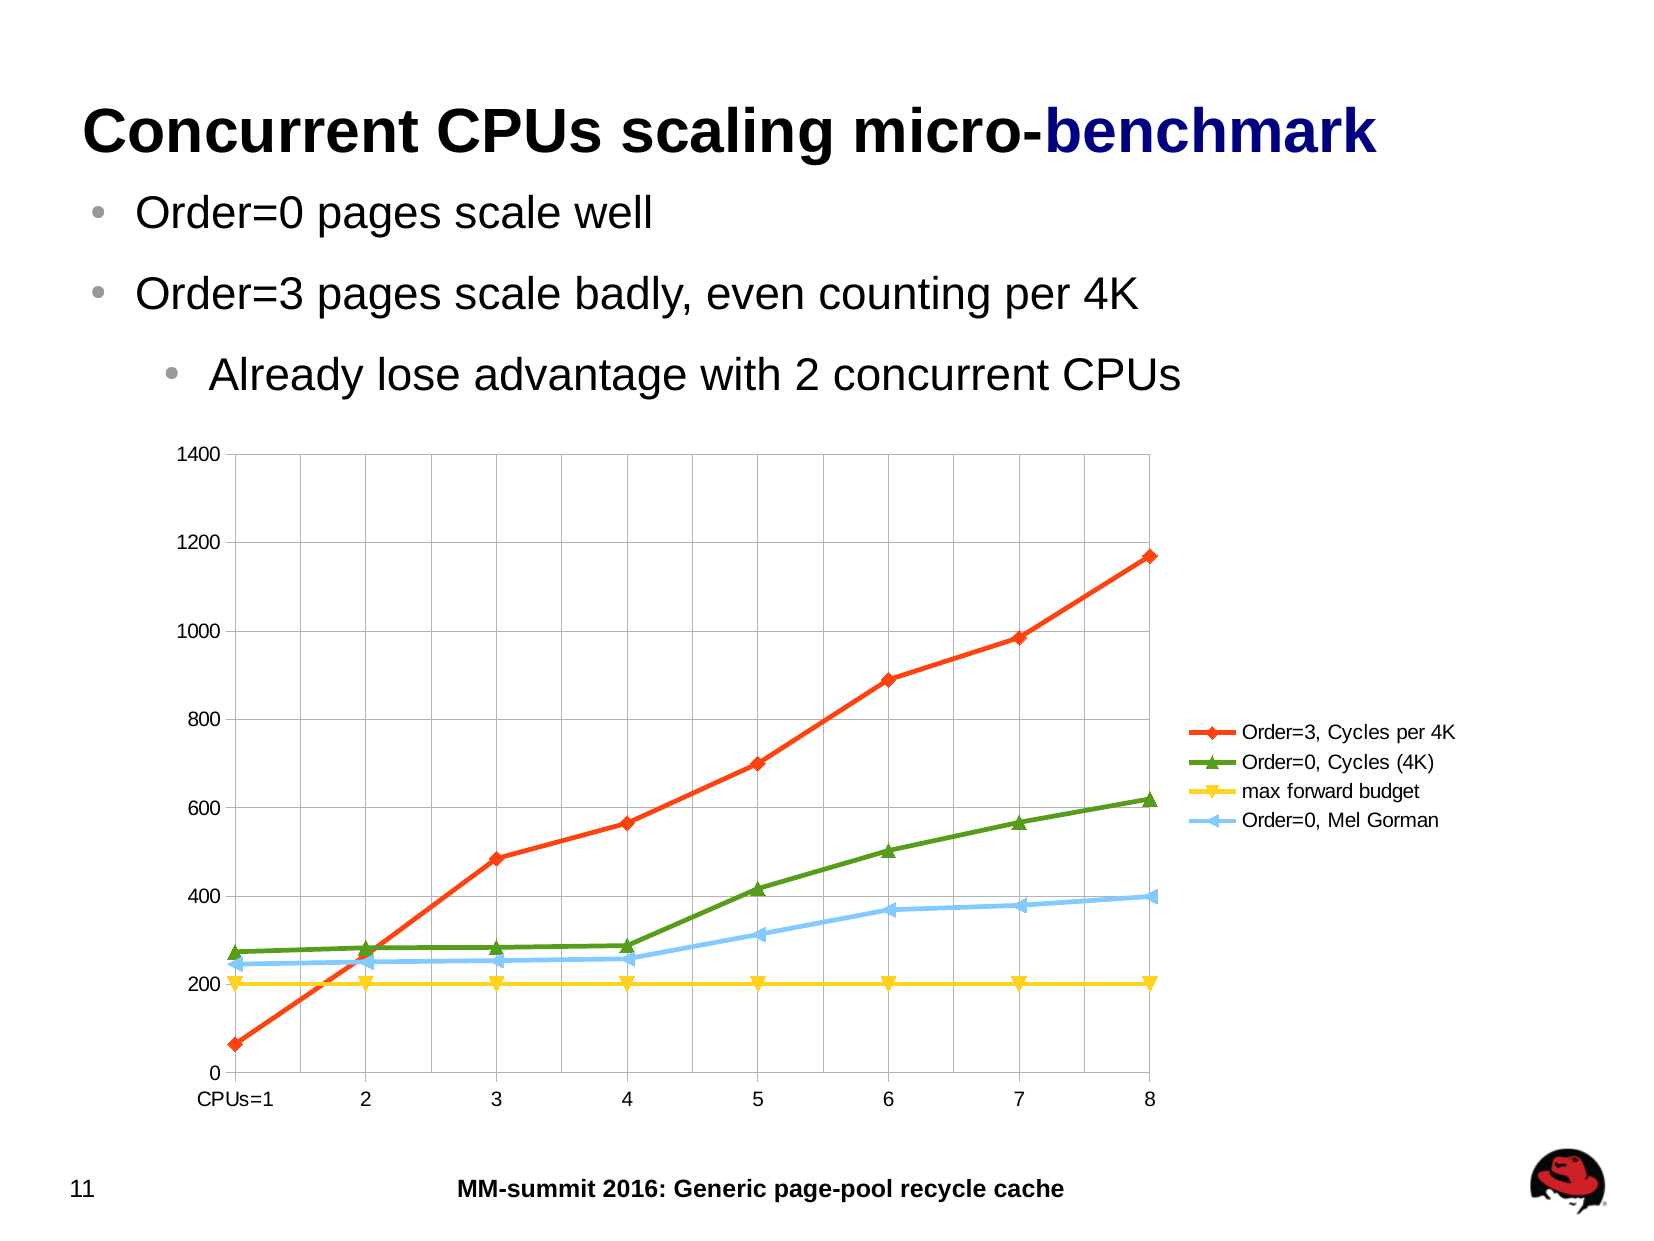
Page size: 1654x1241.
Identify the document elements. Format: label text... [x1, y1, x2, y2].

chart [150, 468, 1476, 1126]
picture [1529, 1146, 1613, 1224]
title Concurrent CPUs scaling micro-benchmark [82, 37, 1571, 226]
list Order=0 pages scale well Order=3 pages scale badly, even counting per 4K Already lose advantage with 2 concurrent CPUs [75, 187, 1564, 468]
